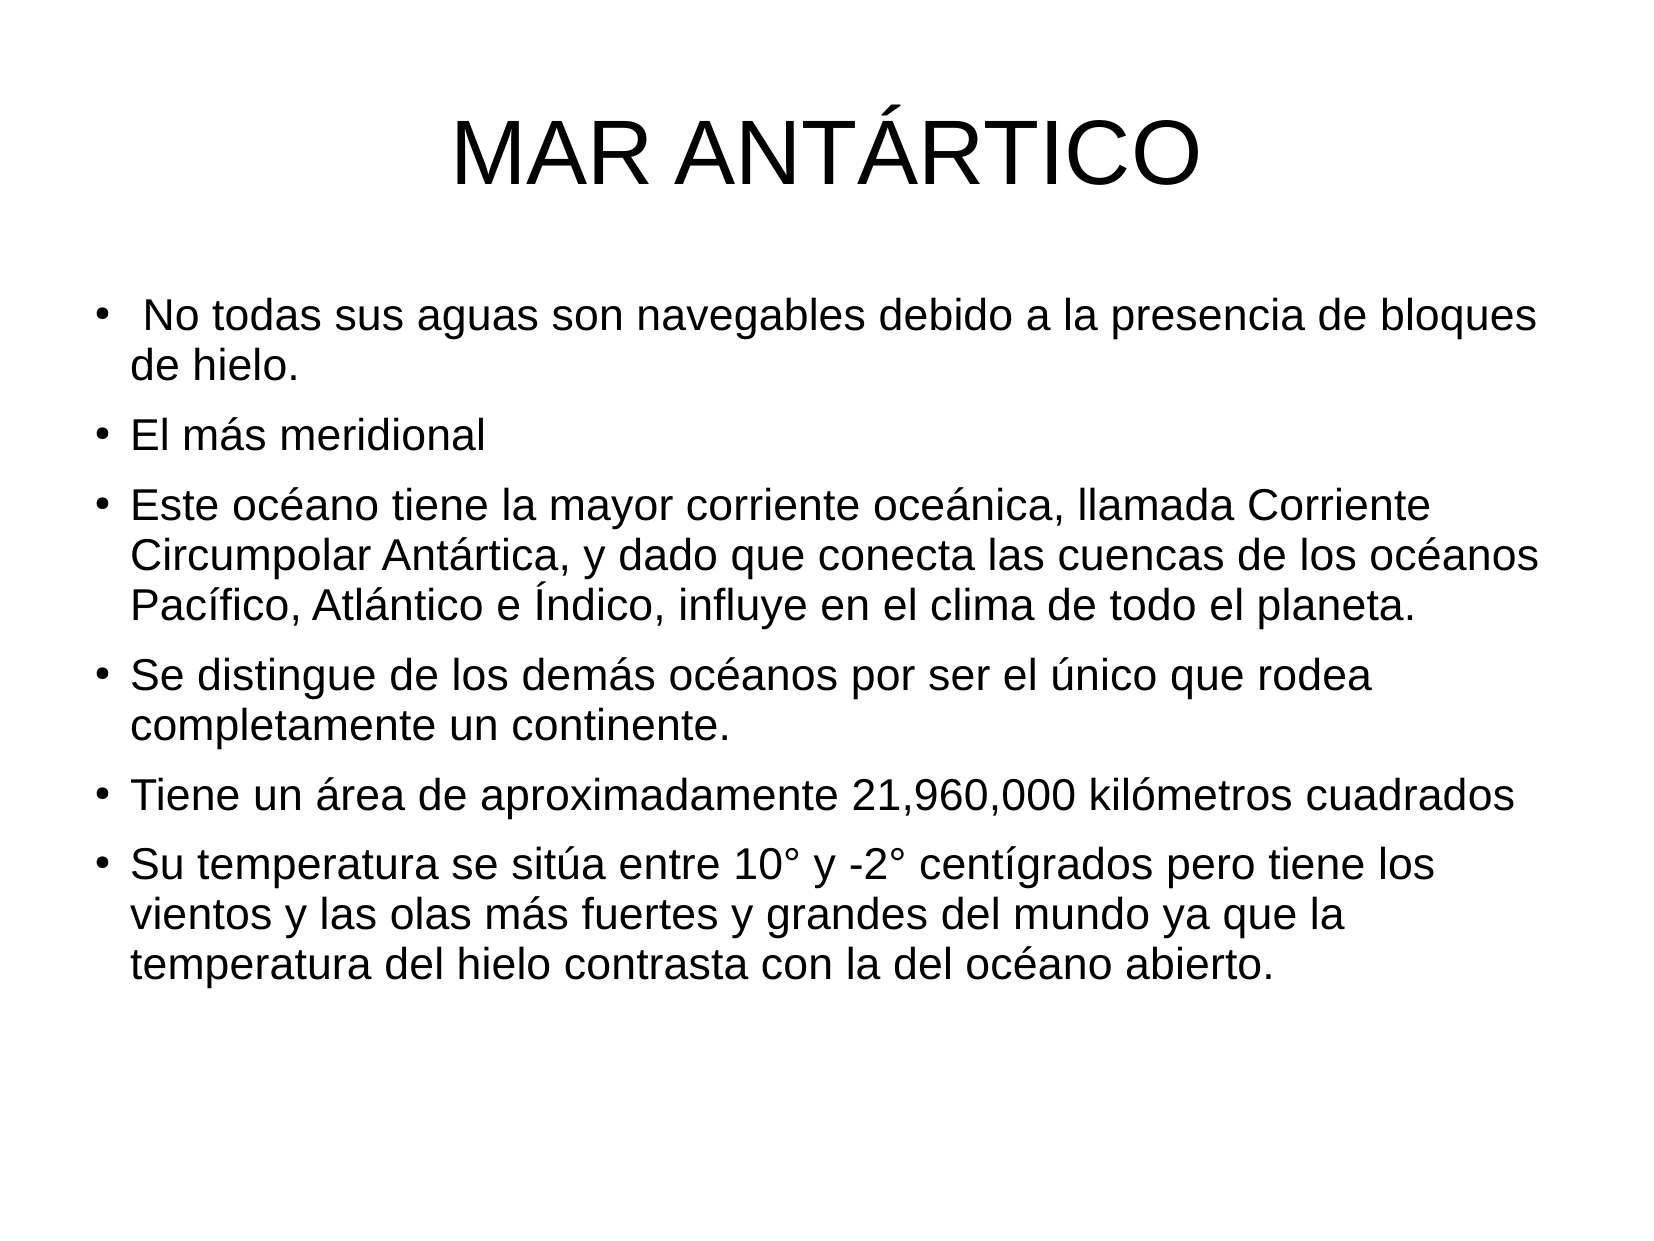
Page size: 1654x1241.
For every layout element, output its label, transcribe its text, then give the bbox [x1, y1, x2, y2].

title MAR ANTÁRTICO [82, 49, 1571, 257]
list No todas sus aguas son navegables debido a la presencia de bloques de hielo. El más meridional Este océano tiene la mayor corriente oceánica, llamada Corriente Circumpolar Antártica, y dado que conecta las cuencas de los océanos Pacífico, Atlántico e Índico, influye en el clima de todo el planeta. Se distingue de los demás océanos por ser el único que rodea completamente un continente. Tiene un área de aproximadamente 21,960,000 kilómetros cuadrados Su temperatura se sitúa entre 10° y -2° centígrados pero tiene los vientos y las olas más fuertes y grandes del mundo ya que la temperatura del hielo contrasta con la del océano abierto. [82, 290, 1571, 1010]
